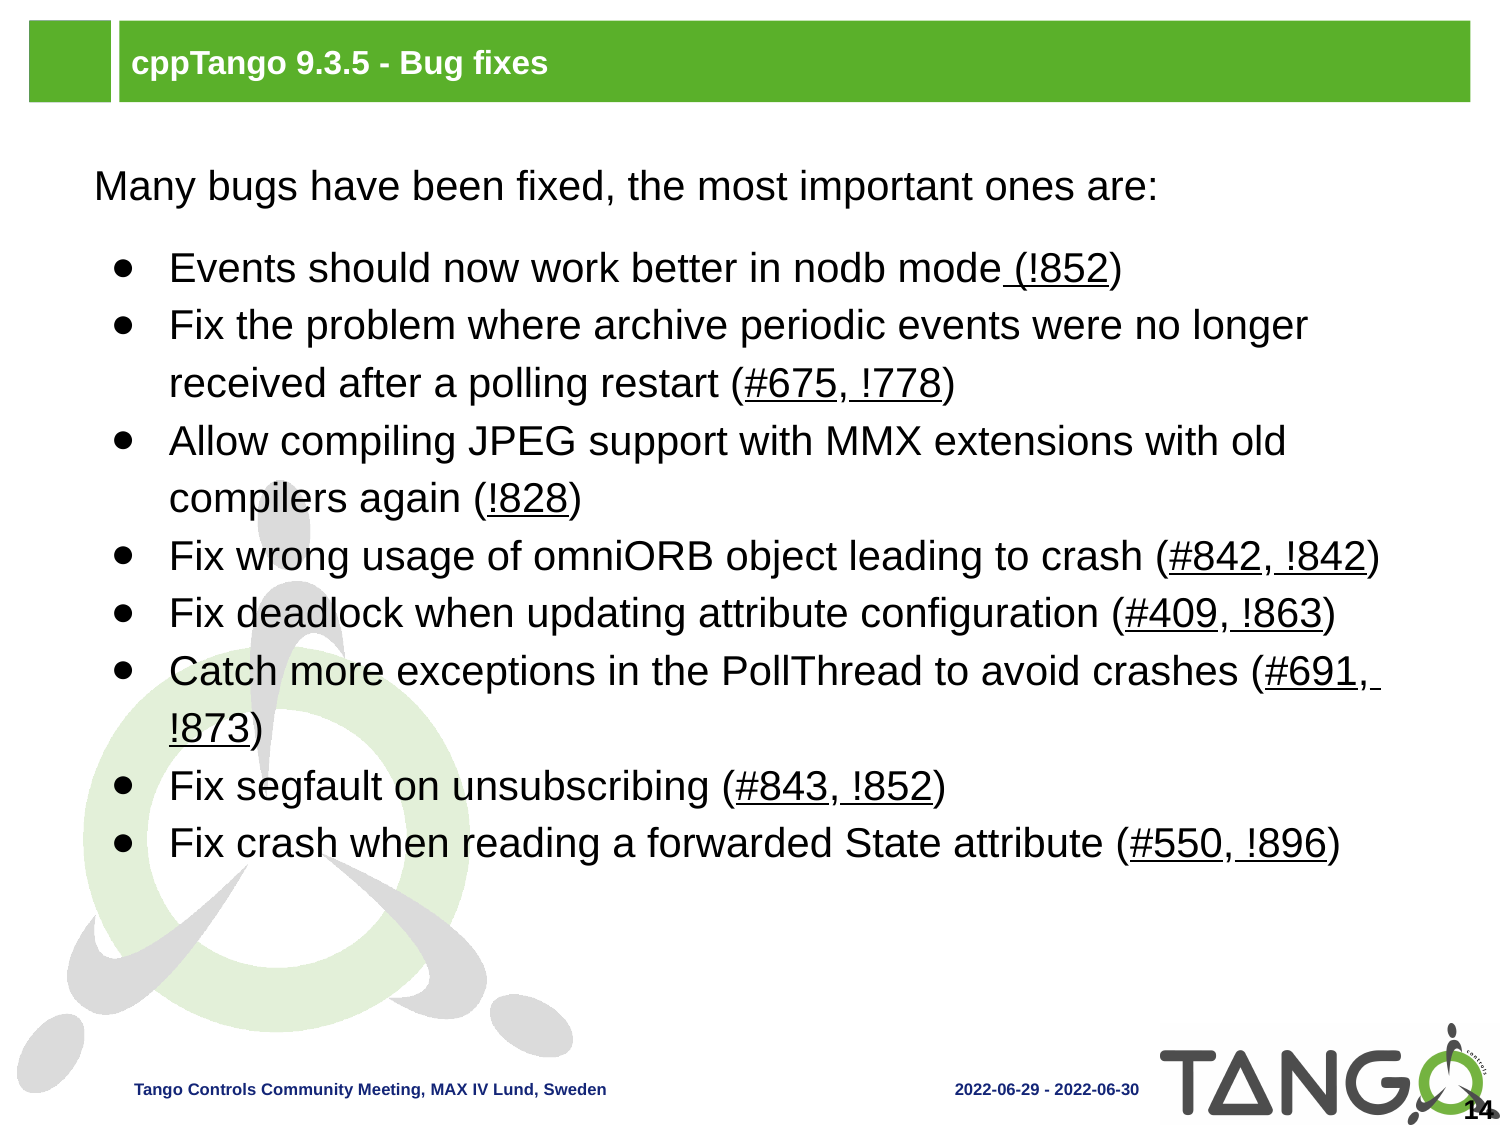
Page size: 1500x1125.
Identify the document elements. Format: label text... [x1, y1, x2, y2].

list Many bugs have been fixed, the most important ones are: Events should now work better in nodb mode (!852) Fix the problem where archive periodic events were no longer received after a polling restart (#675, !778) Allow compiling JPEG support with MMX extensions with old compilers again (!828) Fix wrong usage of omniORB object leading to crash (#842, !842) Fix deadlock when updating attribute configuration (#409, !863) Catch more exceptions in the PollThread to avoid crashes (#691, !873) Fix segfault on unsubscribing (#843, !852) Fix crash when reading a forwarded State attribute (#550, !896) [93, 150, 1446, 933]
picture [1160, 1023, 1500, 1125]
title cppTango 9.3.5 - Bug fixes [119, 20, 1471, 103]
slide_number <number> [1403, 1038, 1494, 1125]
picture [17, 480, 573, 1093]
